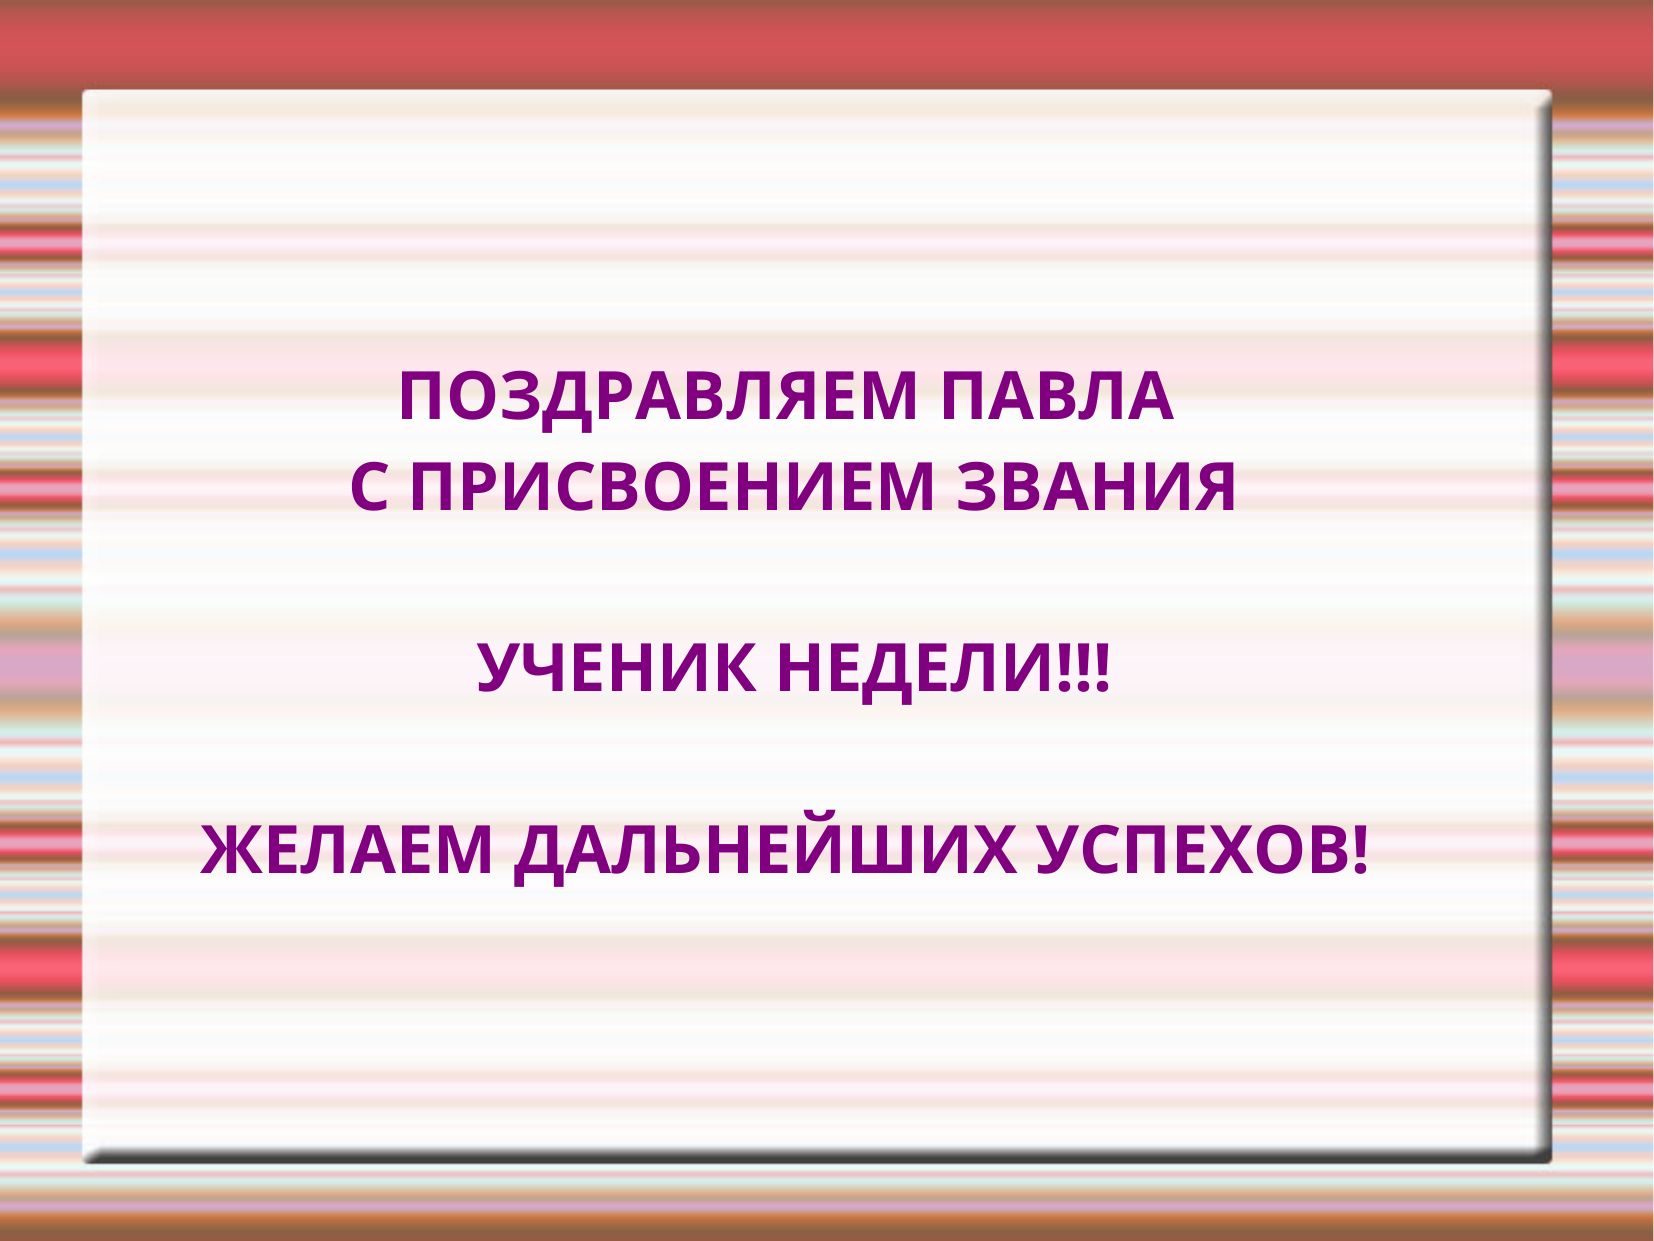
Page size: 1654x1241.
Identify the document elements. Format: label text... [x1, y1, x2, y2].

subtitle ПОЗДРАВЛЯЕМ ПАВЛА С ПРИСВОЕНИЕМ ЗВАНИЯ УЧЕНИК НЕДЕЛИ!!! ЖЕЛАЕМ ДАЛЬНЕЙШИХ УСПЕХОВ! [95, 237, 1477, 1004]
picture [0, 0, 1654, 1241]
